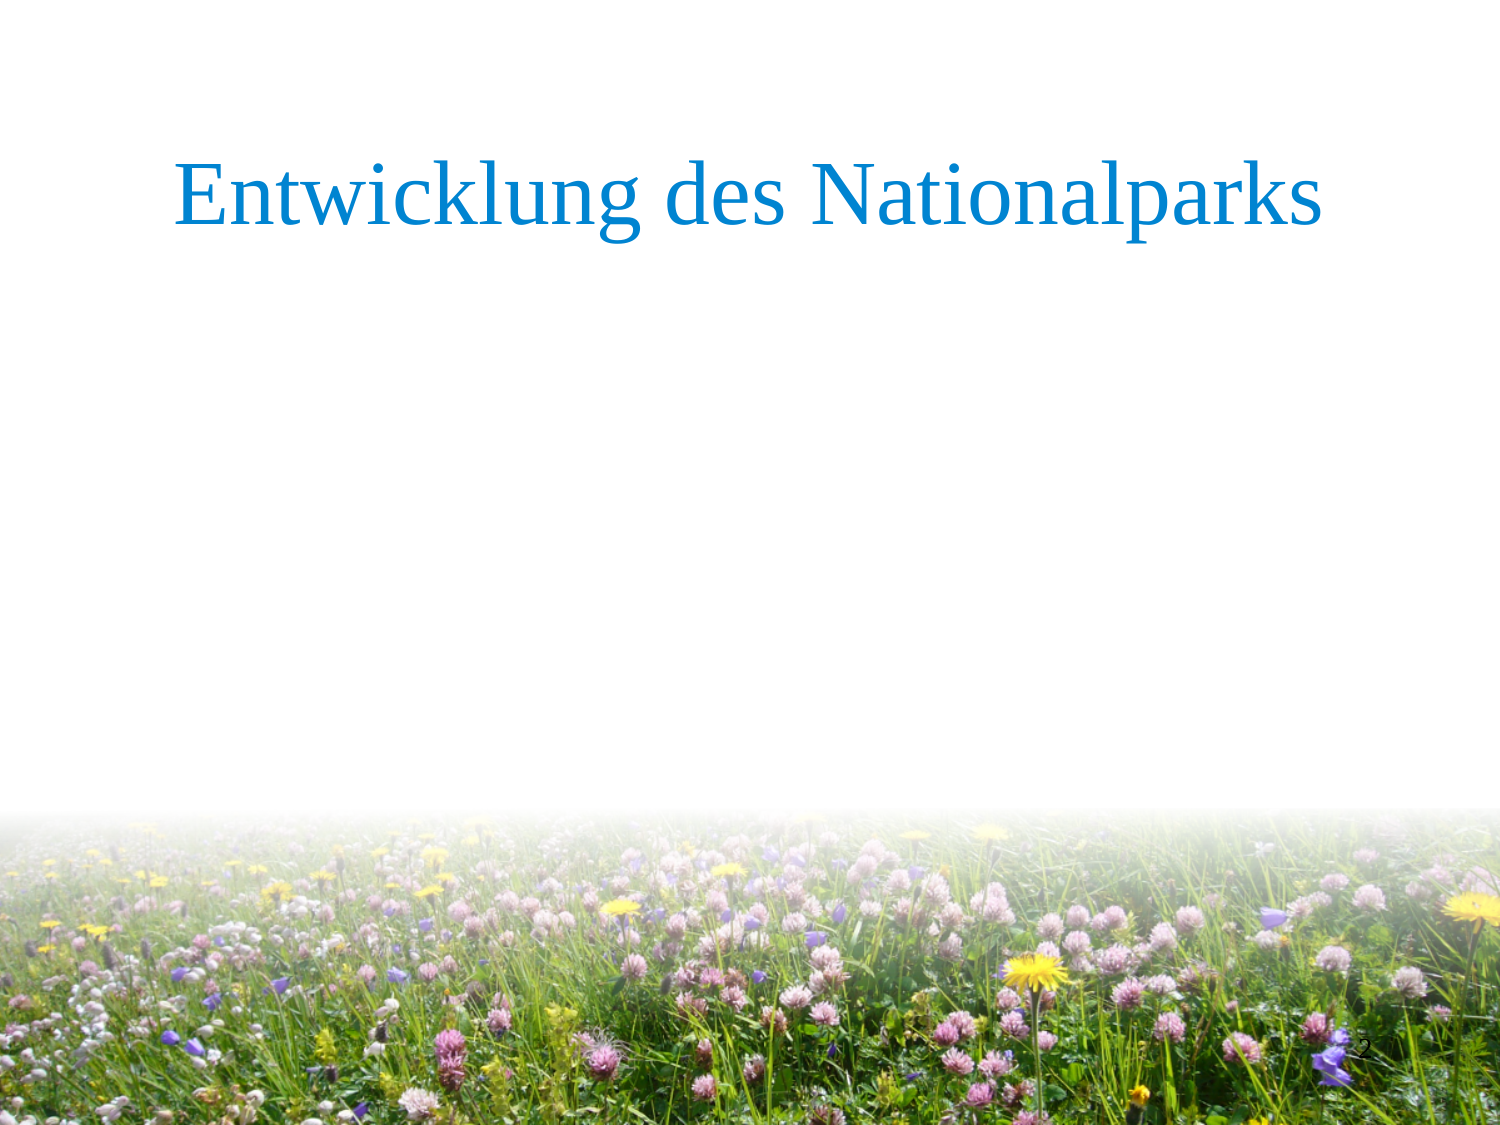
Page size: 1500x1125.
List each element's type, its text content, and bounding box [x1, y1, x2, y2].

picture [0, 0, 1500, 1125]
list [0, 324, 1276, 1001]
title Entwicklung des Nationalparks [112, 99, 1388, 288]
